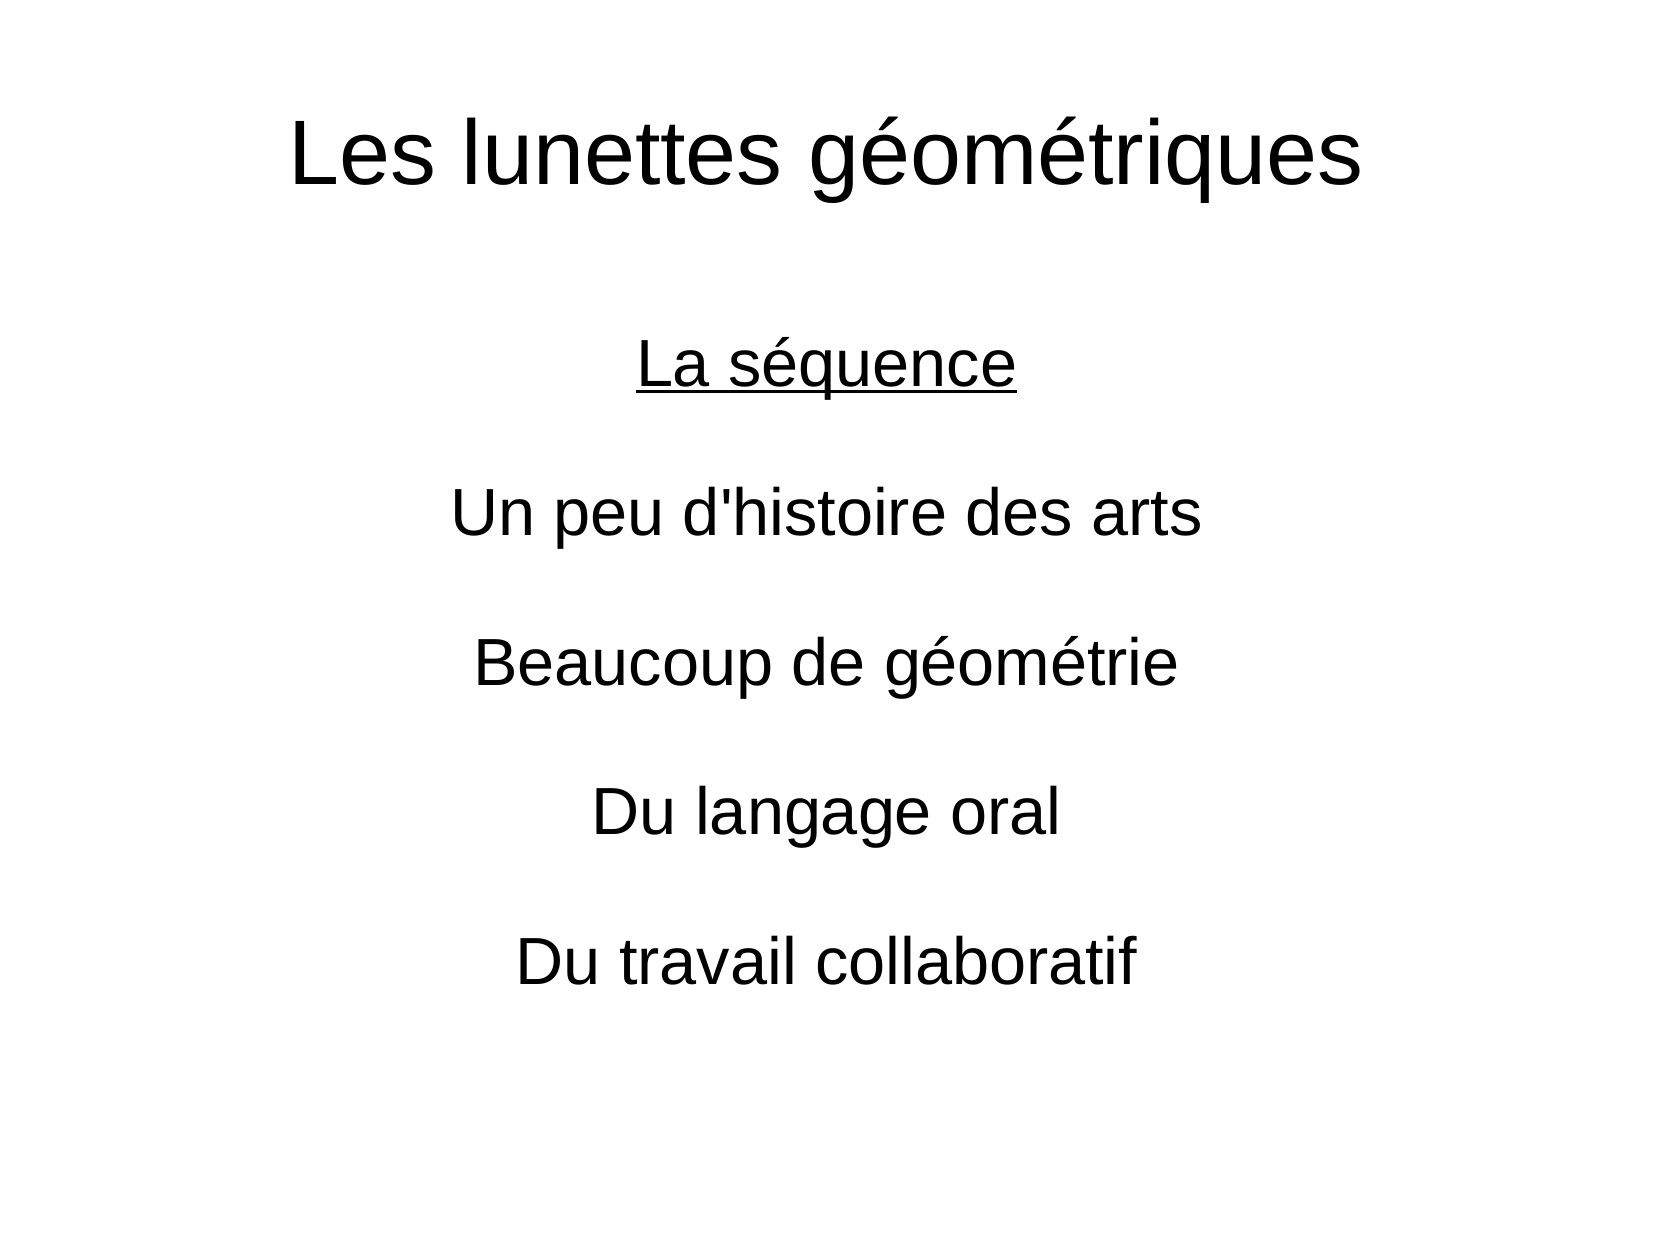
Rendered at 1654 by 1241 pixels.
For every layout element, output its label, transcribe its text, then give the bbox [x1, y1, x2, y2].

title Les lunettes géométriques [82, 49, 1571, 257]
subtitle La séquence Un peu d'histoire des arts Beaucoup de géométrie Du langage oral Du travail collaboratif [82, 290, 1571, 1109]
